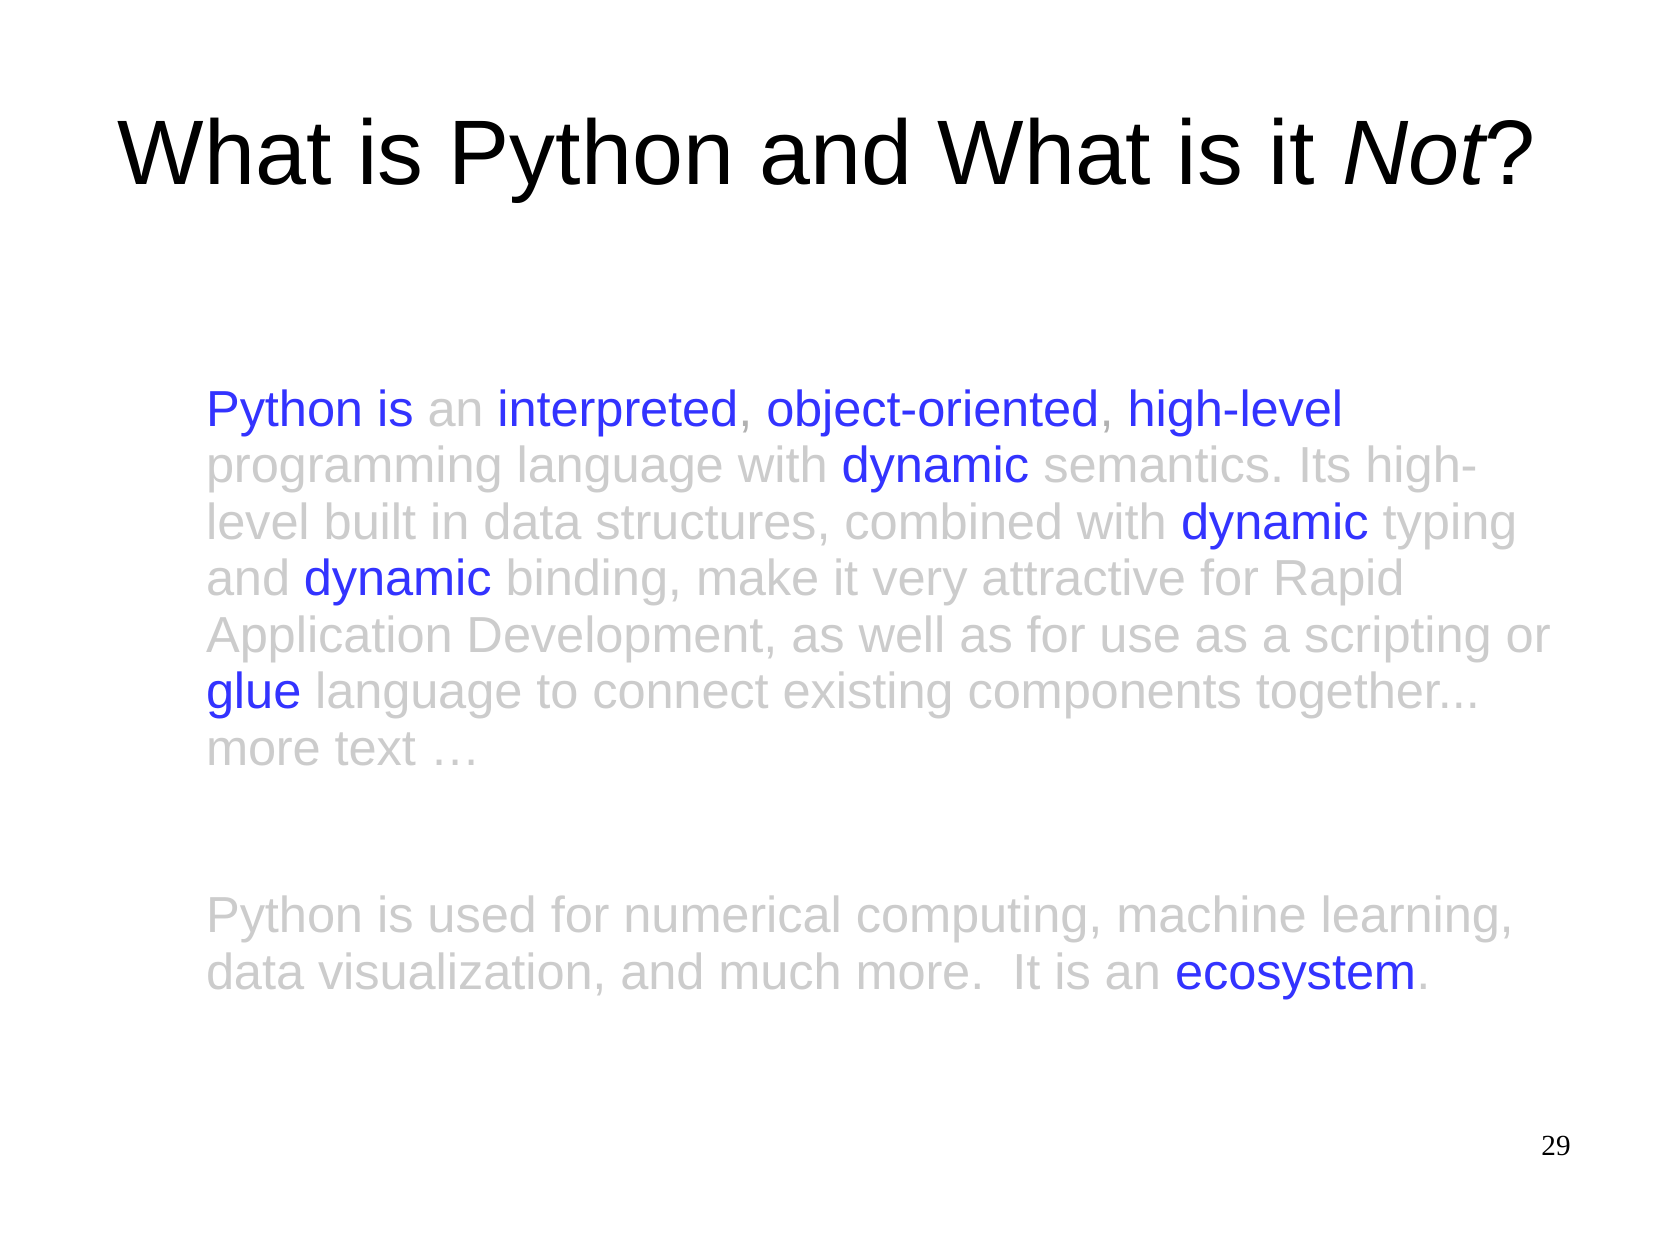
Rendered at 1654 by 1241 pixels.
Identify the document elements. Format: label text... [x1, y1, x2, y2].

title What is Python and What is it Not? [82, 49, 1571, 257]
list Python is an interpreted, object-oriented, high-level programming language with dynamic semantics. Its high-level built in data structures, combined with dynamic typing and dynamic binding, make it very attractive for Rapid Application Development, as well as for use as a scripting or glue language to connect existing components together... more text … Python is used for numerical computing, machine learning, data visualization, and much more. It is an ecosystem. [82, 290, 1571, 1010]
